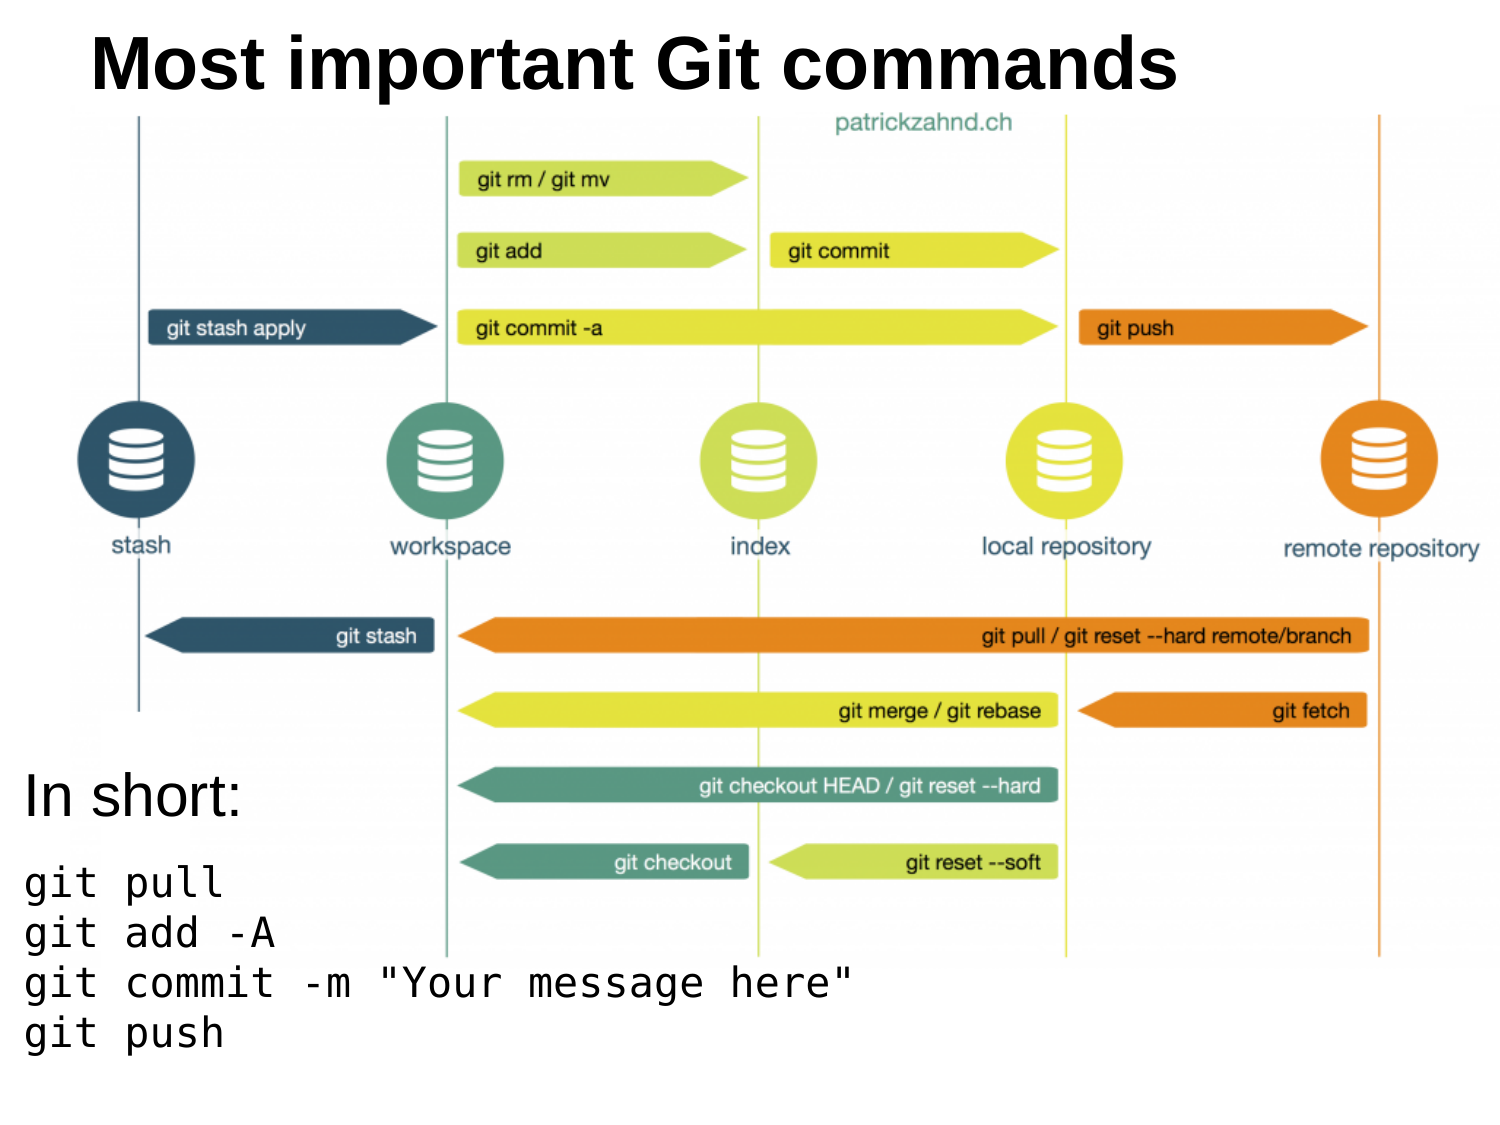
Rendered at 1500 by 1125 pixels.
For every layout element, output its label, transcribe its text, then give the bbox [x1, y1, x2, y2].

title Most important Git commands [75, 0, 1425, 113]
picture [70, 20, 1500, 969]
list In short: git pull git add -A git commit -m "Your message here" git push [23, 755, 1193, 1111]
